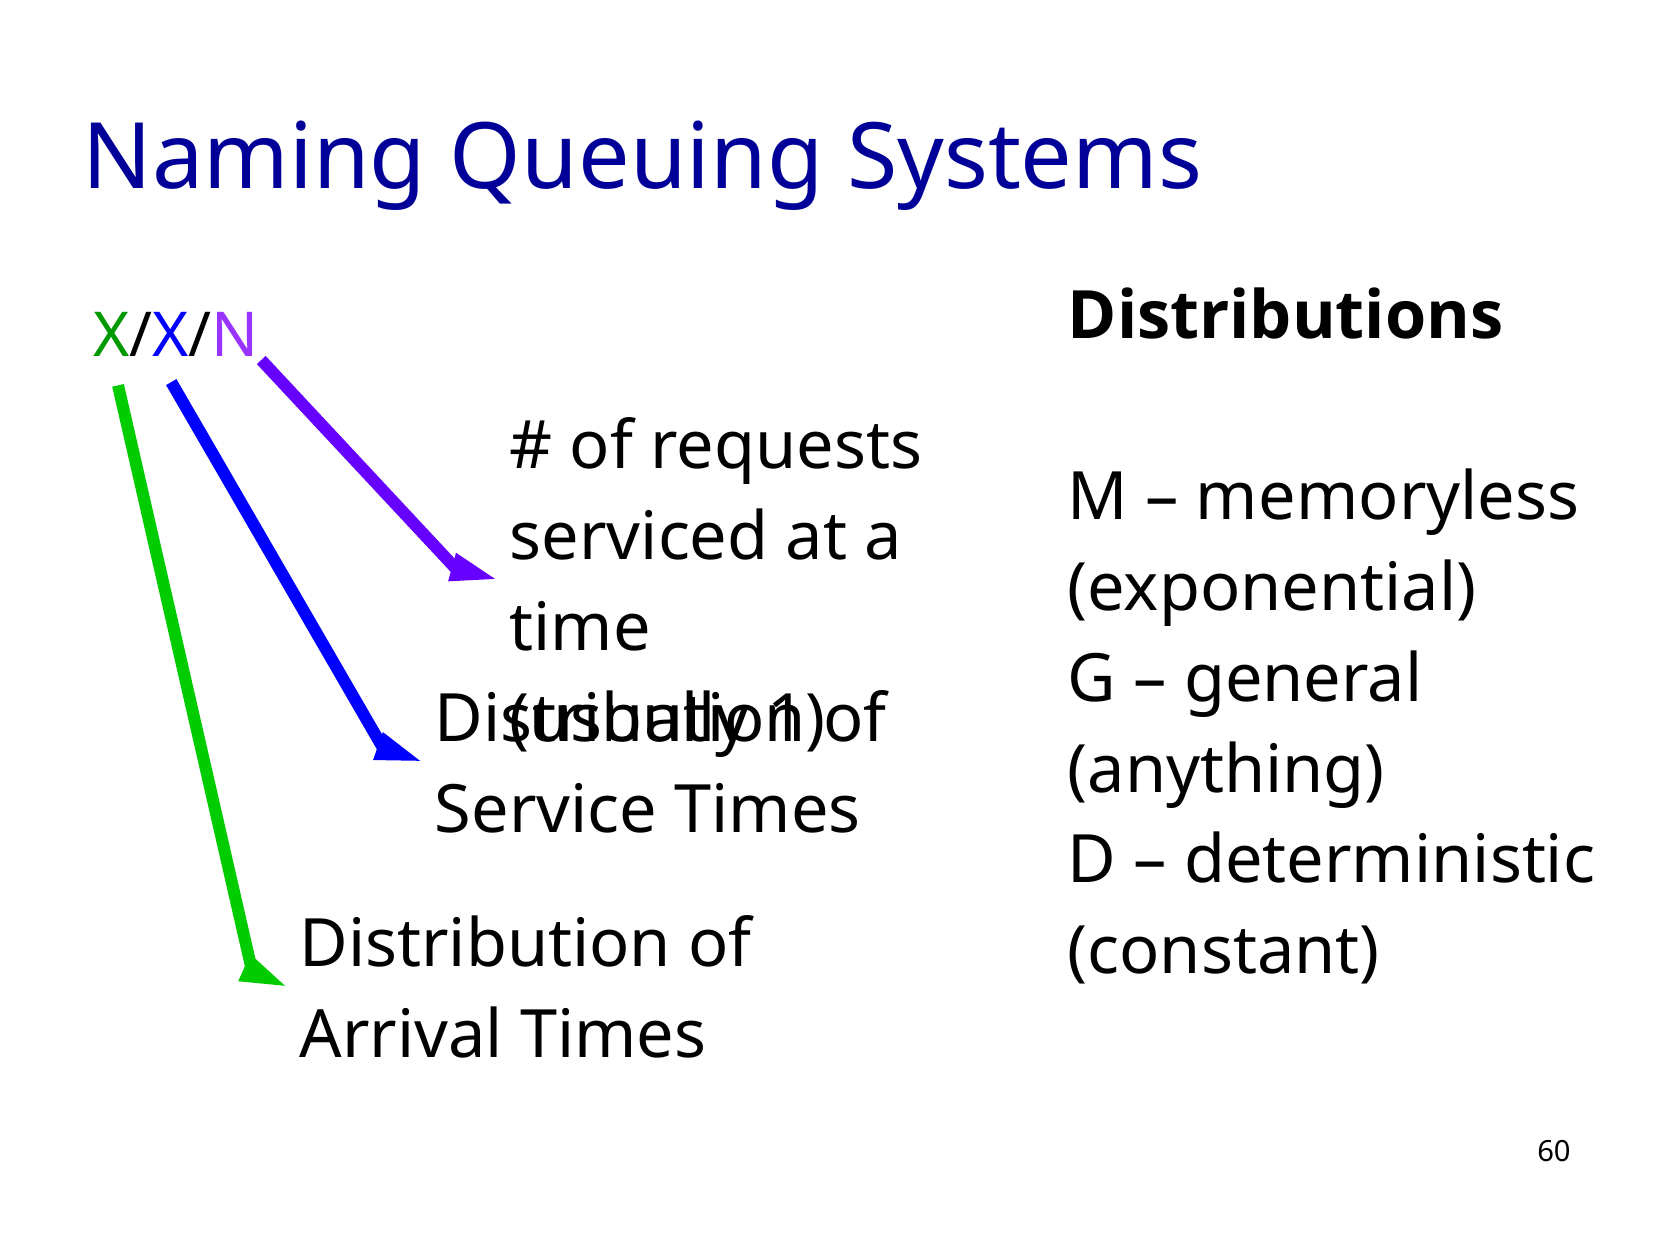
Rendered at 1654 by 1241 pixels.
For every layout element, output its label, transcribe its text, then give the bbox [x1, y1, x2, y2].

title Naming Queuing Systems [82, 49, 1571, 257]
text_box Distribution of Service Times [420, 662, 961, 826]
text_box Distribution of Arrival Times [285, 887, 826, 1051]
text_box Distributions M – memoryless (exponential) G – general (anything) D – deterministic (constant) [1050, 256, 1636, 910]
list X/X/N [60, 290, 316, 376]
text_box # of requests serviced at a time (usually 1) [495, 390, 1036, 627]
